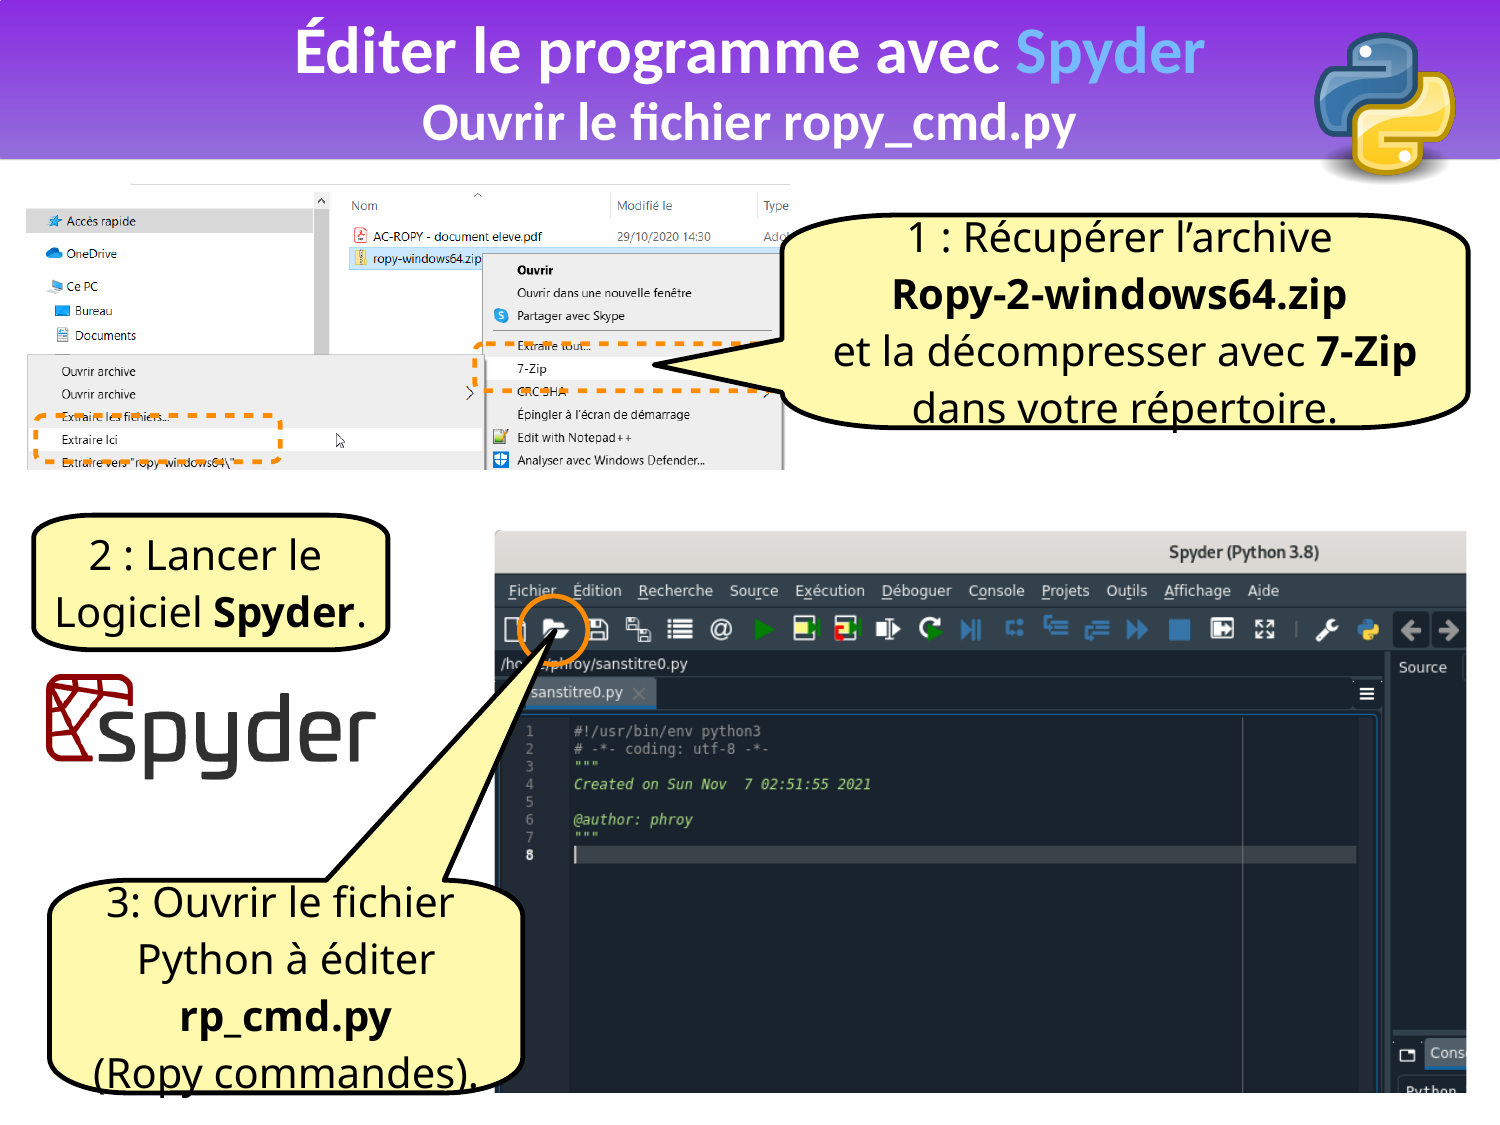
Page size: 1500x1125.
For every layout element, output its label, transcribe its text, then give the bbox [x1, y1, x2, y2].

picture [522, 599, 585, 661]
picture [494, 530, 1467, 1093]
text_box 1 : Récupérer l’archive Ropy-2-windows64.zip et la décompresser avec 7-Zip dans votre répertoire. [654, 215, 1469, 428]
text_box 2 : Lancer le Logiciel Spyder. [33, 515, 388, 650]
picture [1305, 29, 1465, 189]
picture [26, 183, 790, 470]
text_box Éditer le programme avec Spyder Ouvrir le fichier ropy_cmd.py [0, 0, 1500, 159]
picture [37, 665, 384, 788]
text_box 3: Ouvrir le fichier Python à éditer rp_cmd.py (Ropy commandes). [49, 630, 556, 1093]
